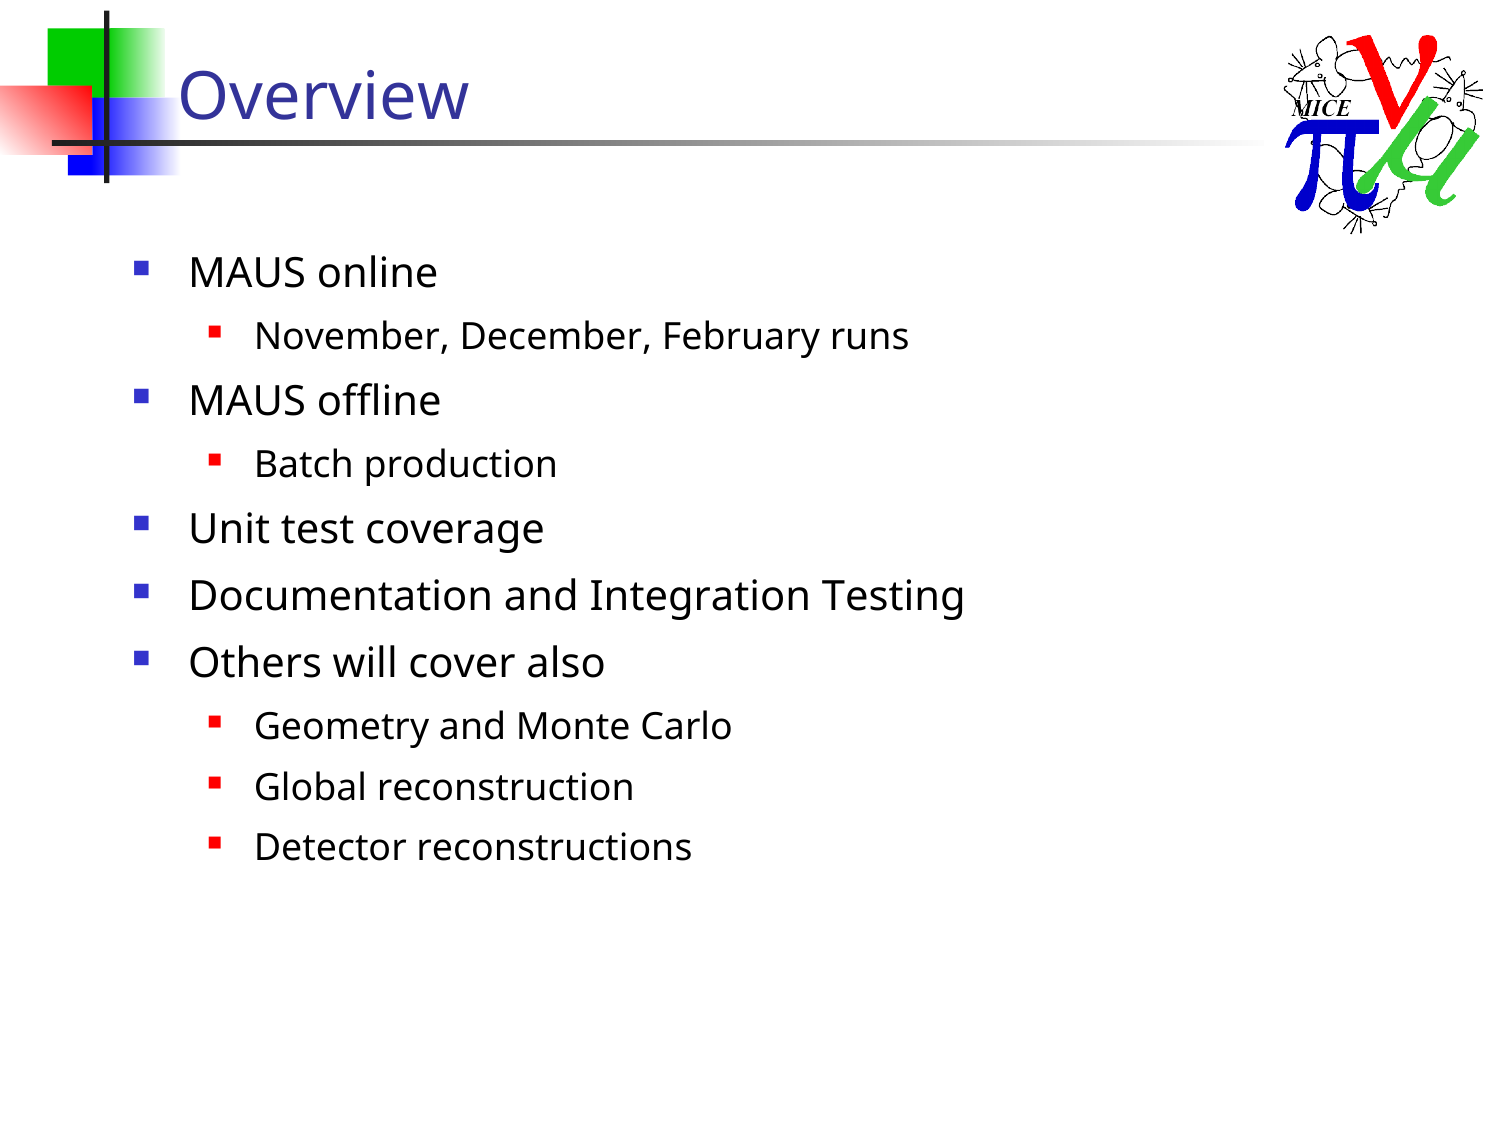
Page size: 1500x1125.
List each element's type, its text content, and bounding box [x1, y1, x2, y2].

picture [1264, 5, 1500, 251]
title Overview [162, 0, 1441, 188]
list MAUS online November, December, February runs MAUS offline Batch production Unit test coverage Documentation and Integration Testing Others will cover also Geometry and Monte Carlo Global reconstruction Detector reconstructions [117, 235, 1393, 800]
